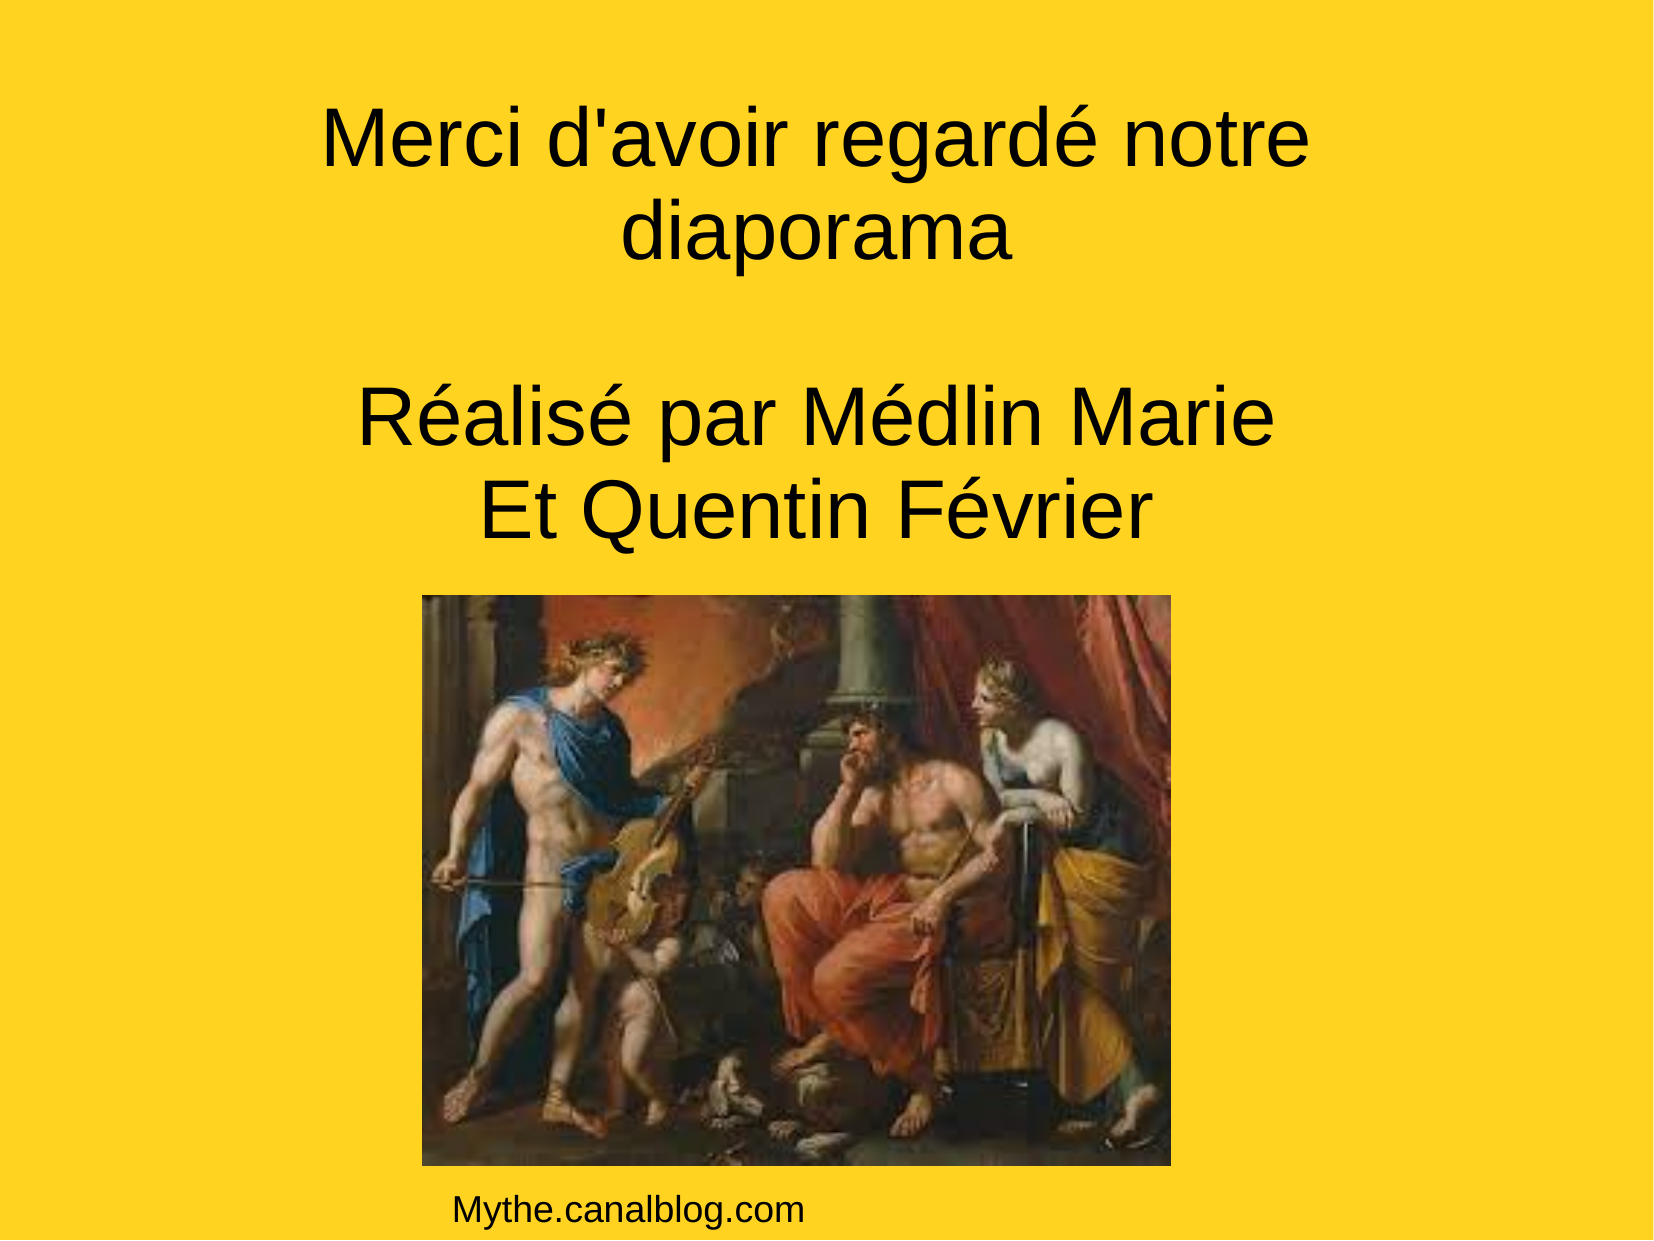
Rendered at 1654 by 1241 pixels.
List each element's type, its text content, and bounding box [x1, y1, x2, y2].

text_box Mythe.canalblog.com [437, 1181, 1158, 1238]
picture [422, 595, 1171, 1166]
text_box Merci d'avoir regardé notre diaporama Réalisé par Médlin Marie Et Quentin Février [99, 83, 1534, 707]
